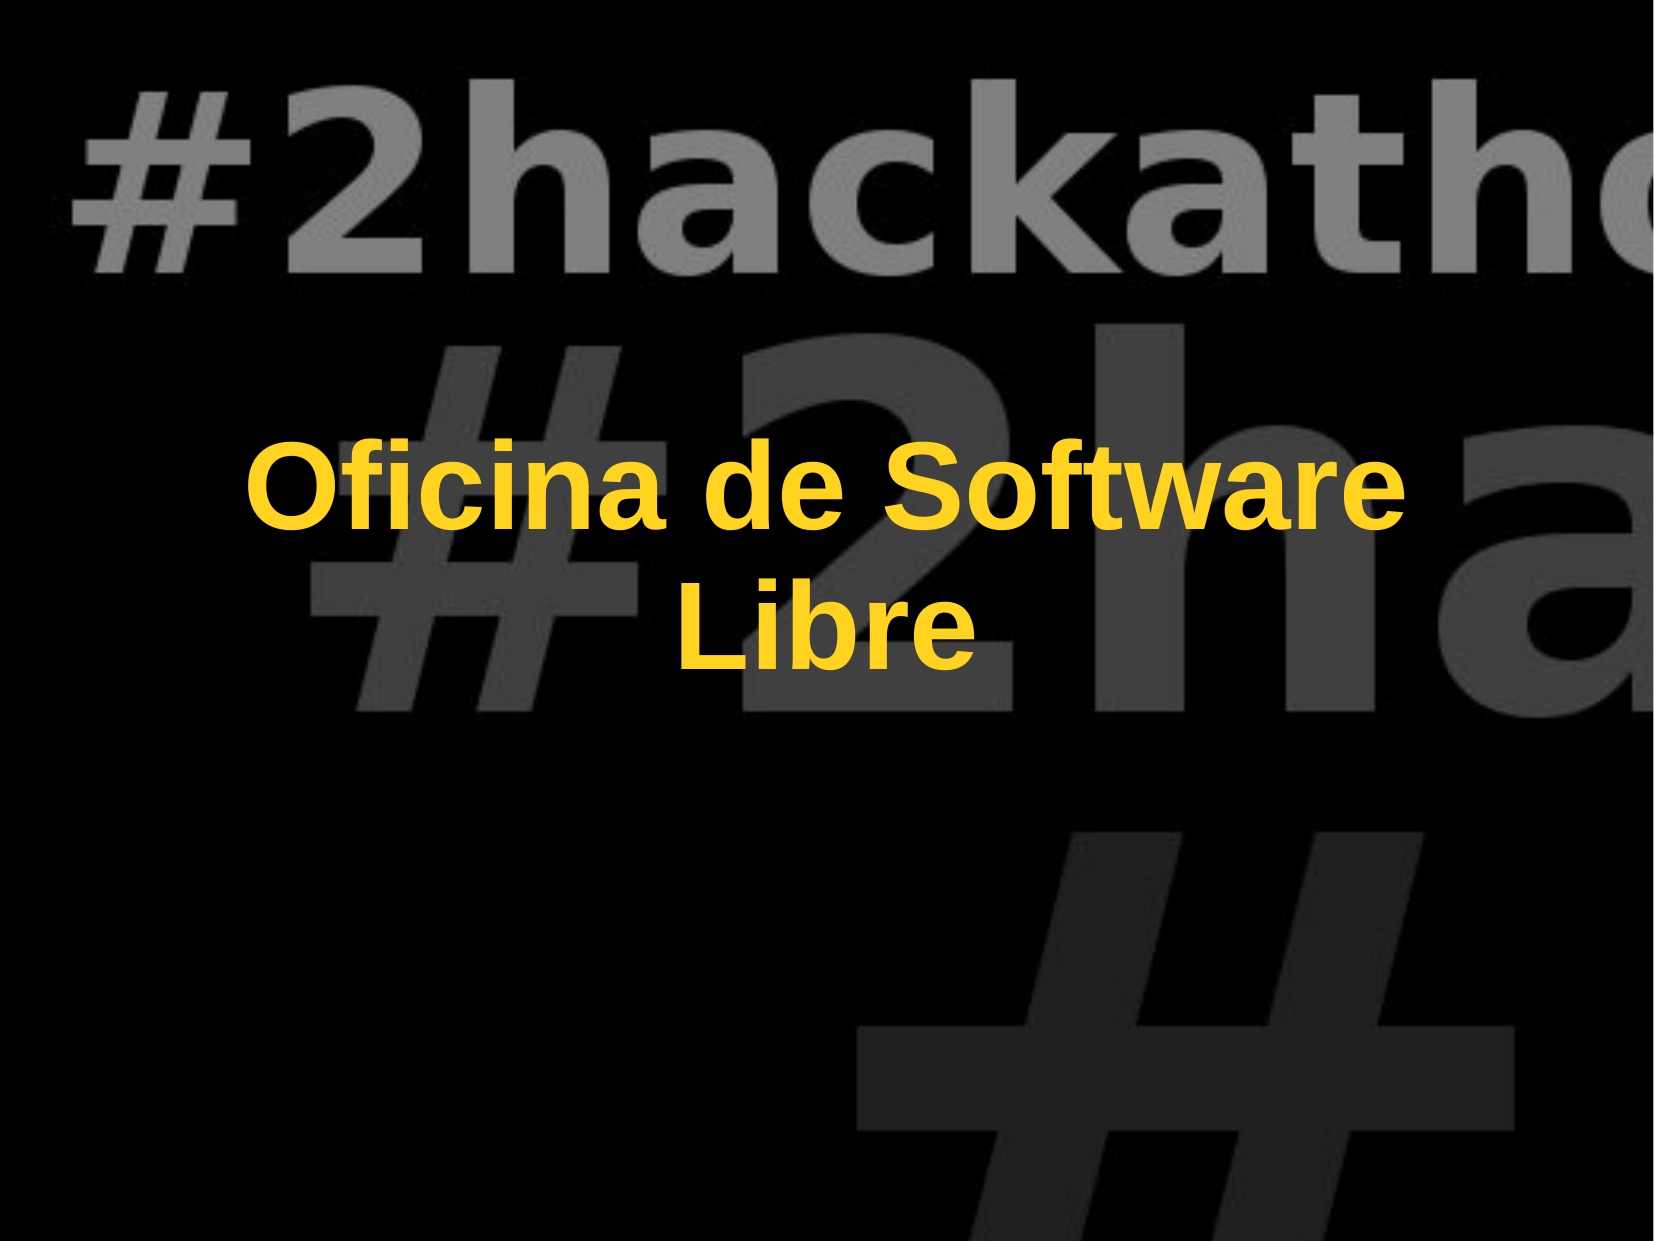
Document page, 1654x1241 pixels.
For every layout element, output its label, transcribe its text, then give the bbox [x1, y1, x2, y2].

subtitle Oficina de Software Libre [82, 0, 1571, 1162]
picture [0, 0, 1654, 1241]
